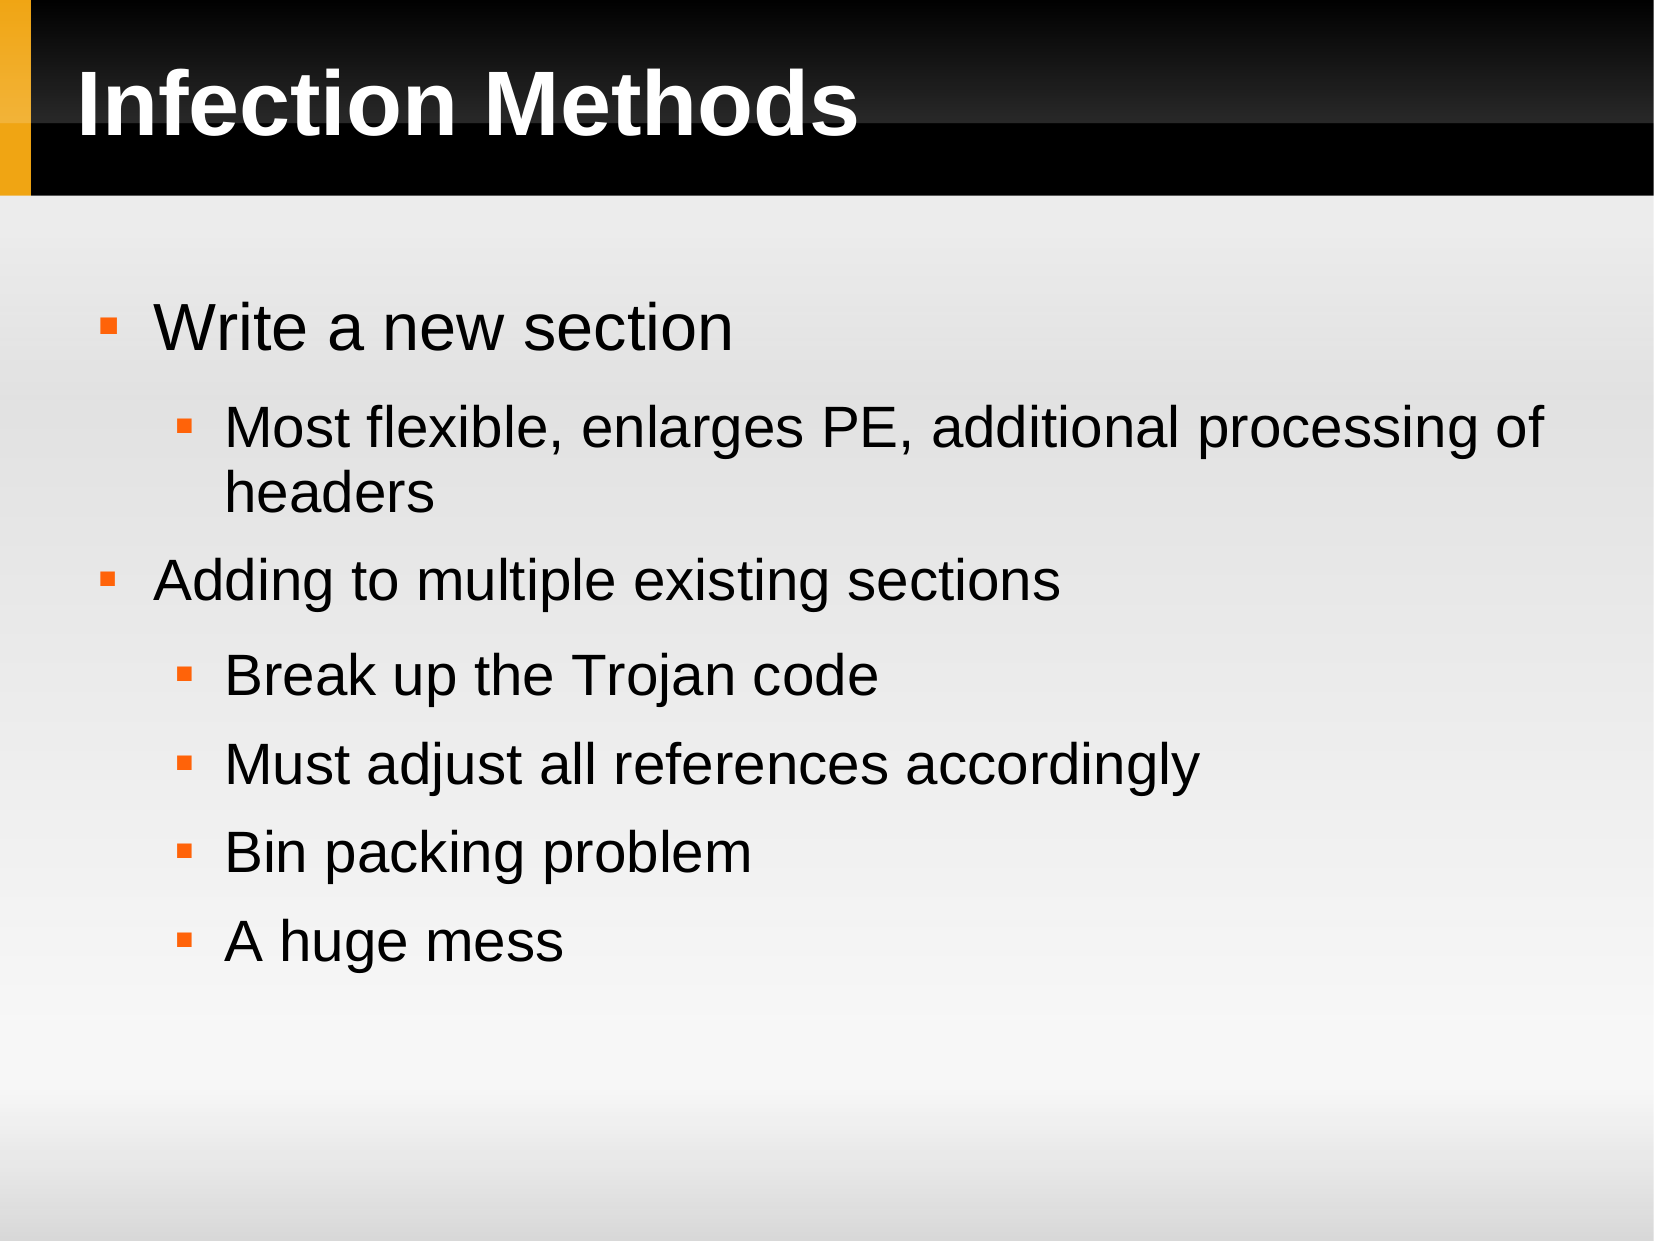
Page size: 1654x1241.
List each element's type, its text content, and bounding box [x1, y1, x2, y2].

title Infection Methods [76, 7, 1565, 200]
list Write a new section Most flexible, enlarges PE, additional processing of headers Adding to multiple existing sections Break up the Trojan code Must adjust all references accordingly Bin packing problem A huge mess [82, 290, 1571, 1094]
picture [0, 0, 1654, 1241]
